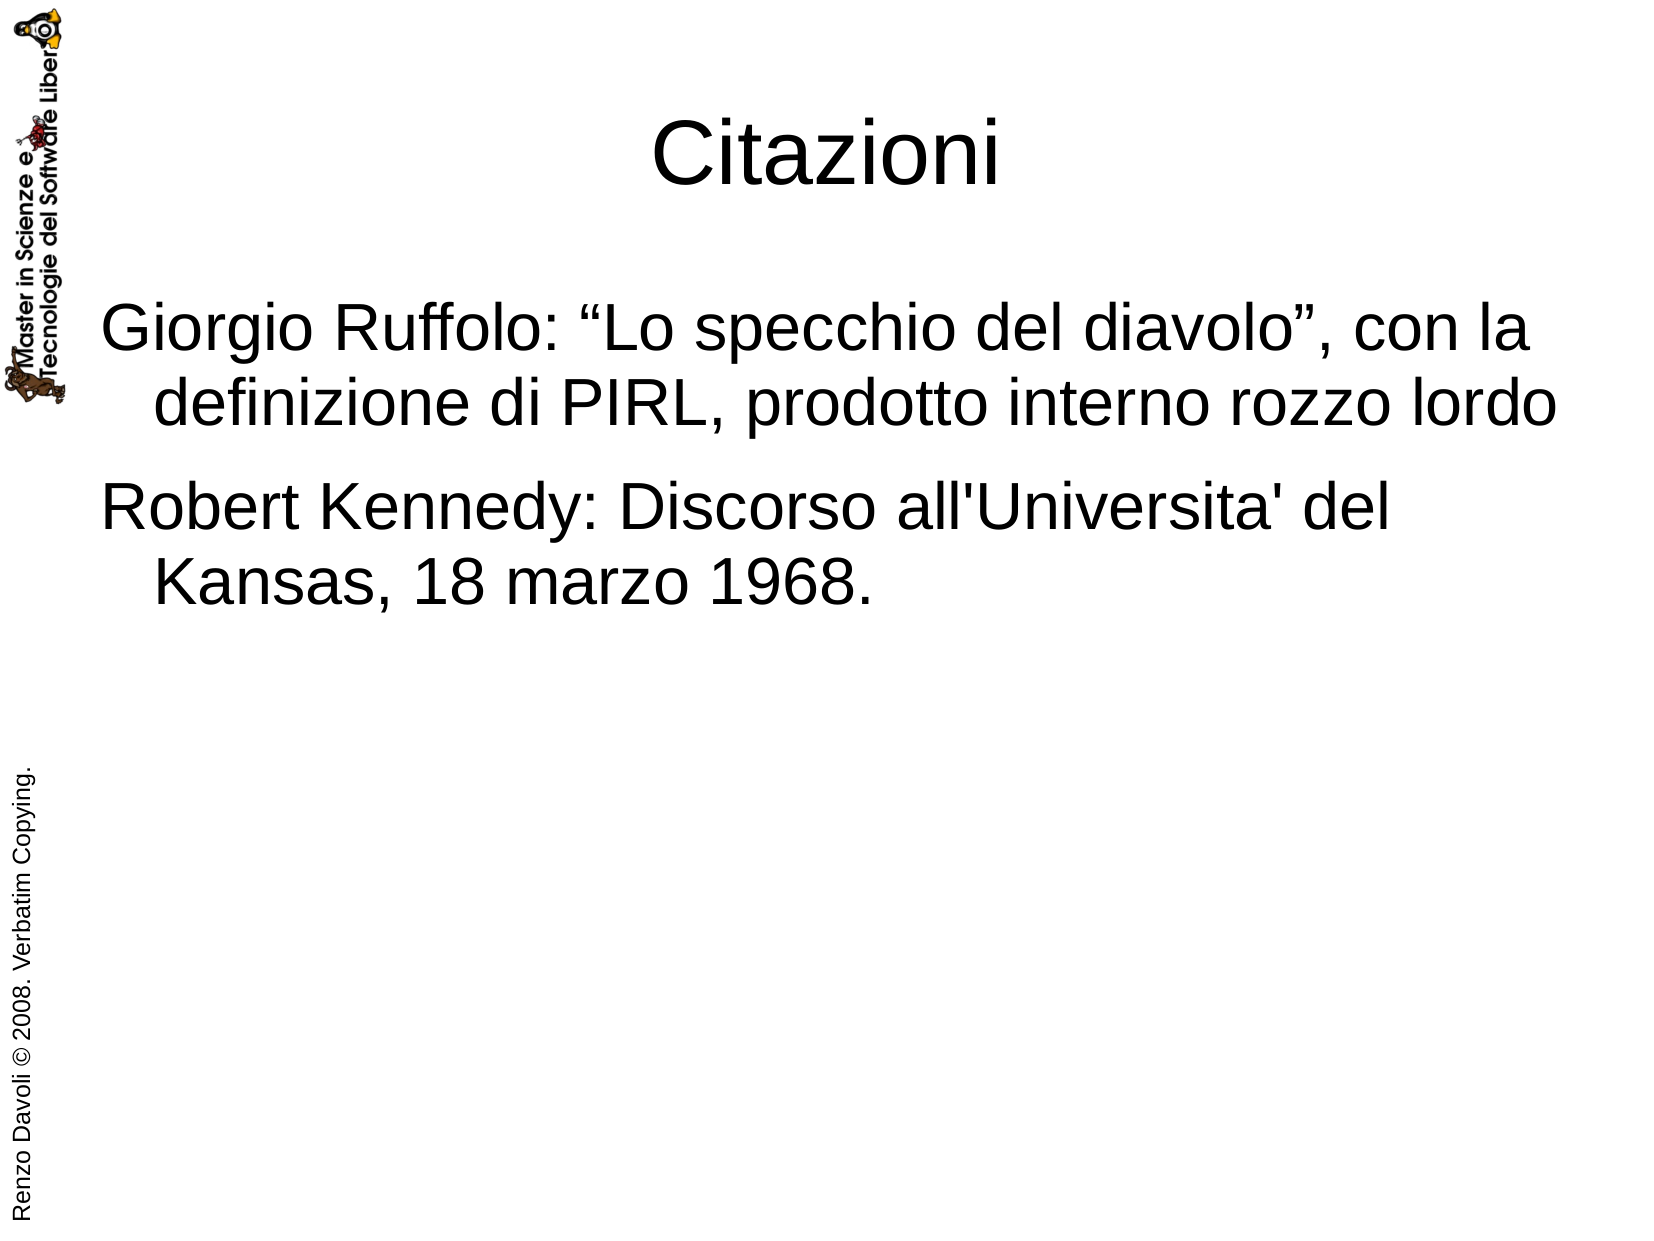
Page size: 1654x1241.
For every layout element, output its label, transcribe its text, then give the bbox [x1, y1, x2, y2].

picture [1, 2, 69, 413]
title Citazioni [82, 56, 1571, 250]
list Giorgio Ruffolo: “Lo specchio del diavolo”, con la definizione di PIRL, prodotto interno rozzo lordo Robert Kennedy: Discorso all'Universita' del Kansas, 18 marzo 1968. [82, 290, 1571, 1094]
